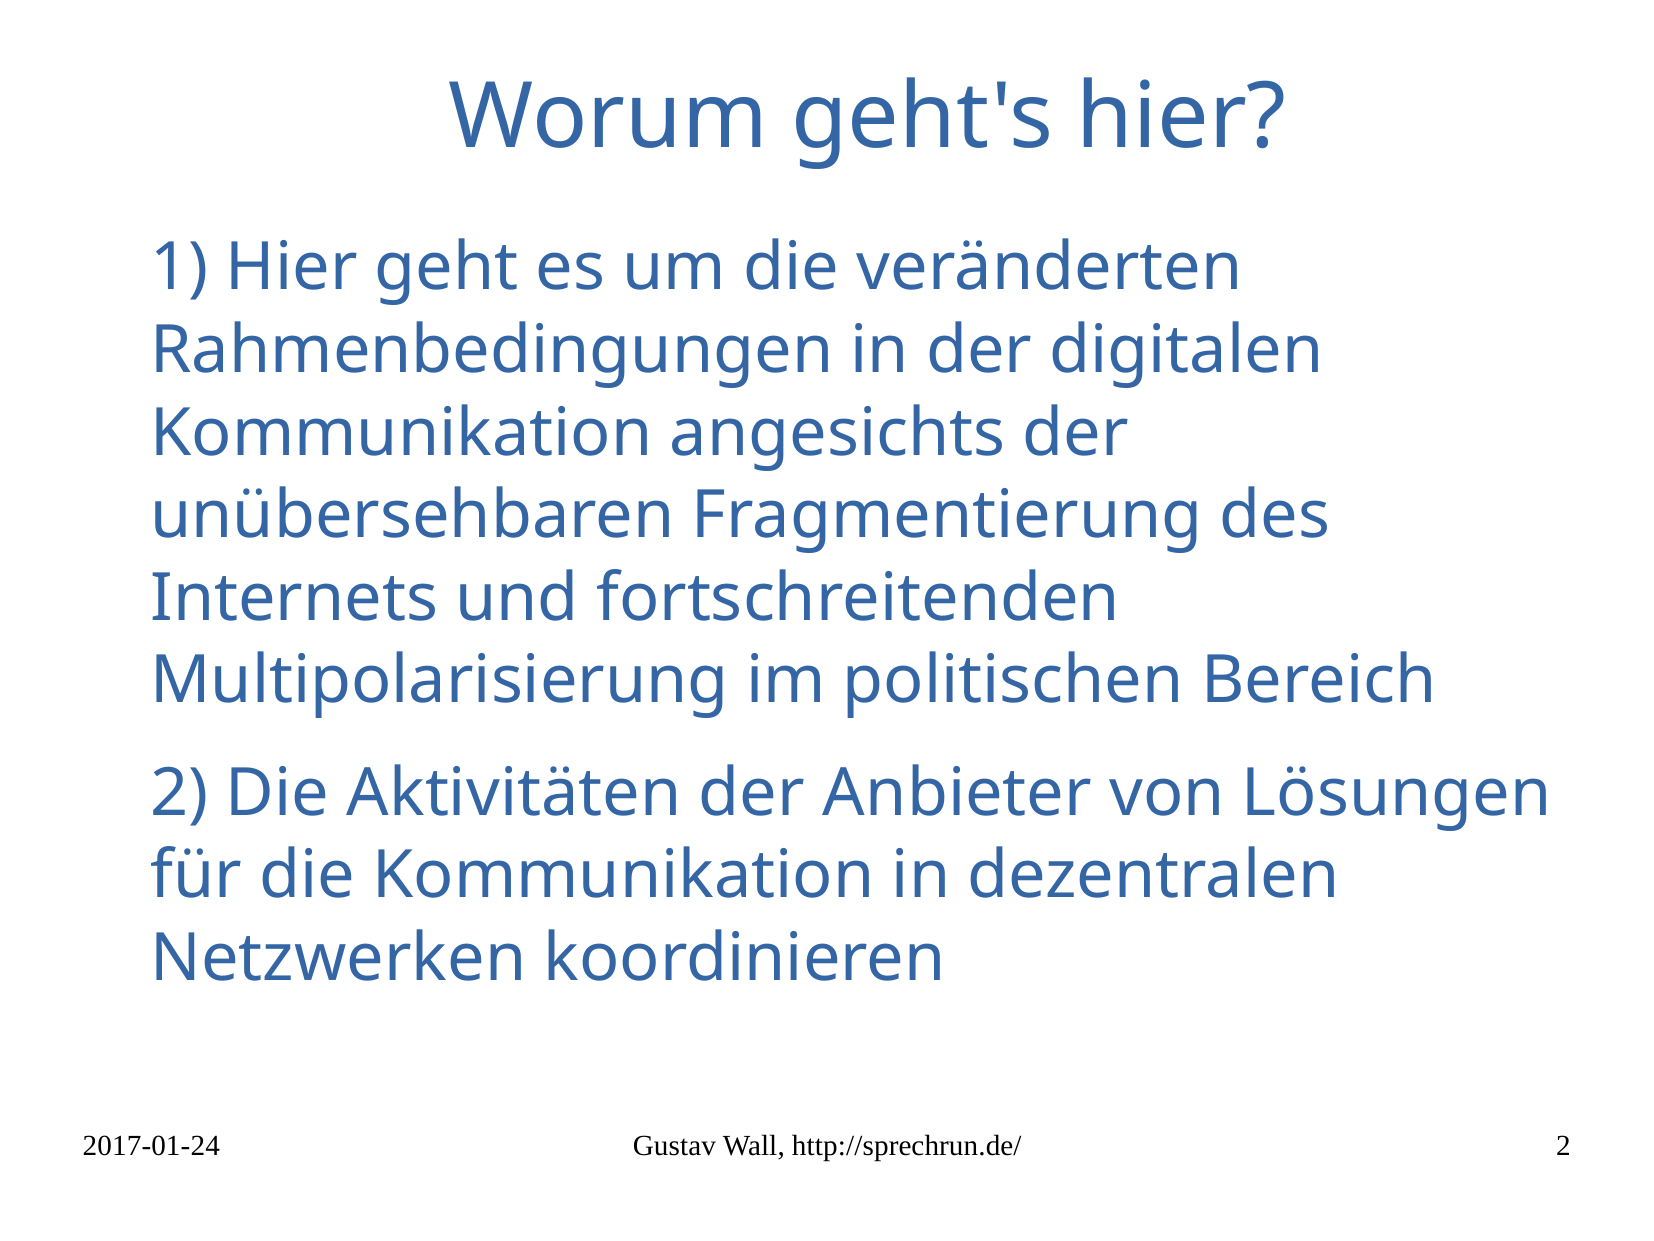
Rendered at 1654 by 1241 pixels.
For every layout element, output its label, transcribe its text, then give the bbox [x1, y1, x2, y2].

title Worum geht's hier? [82, 4, 1654, 219]
list 1) Hier geht es um die veränderten Rahmenbedingungen in der digitalen Kommunikation angesichts der unübersehbaren Fragmentierung des Internets und fortschreitenden Multipolarisierung im politischen Bereich 2) Die Aktivitäten der Anbieter von Lösungen für die Kommunikation in dezentralen Netzwerken koordinieren [150, 226, 1568, 1195]
